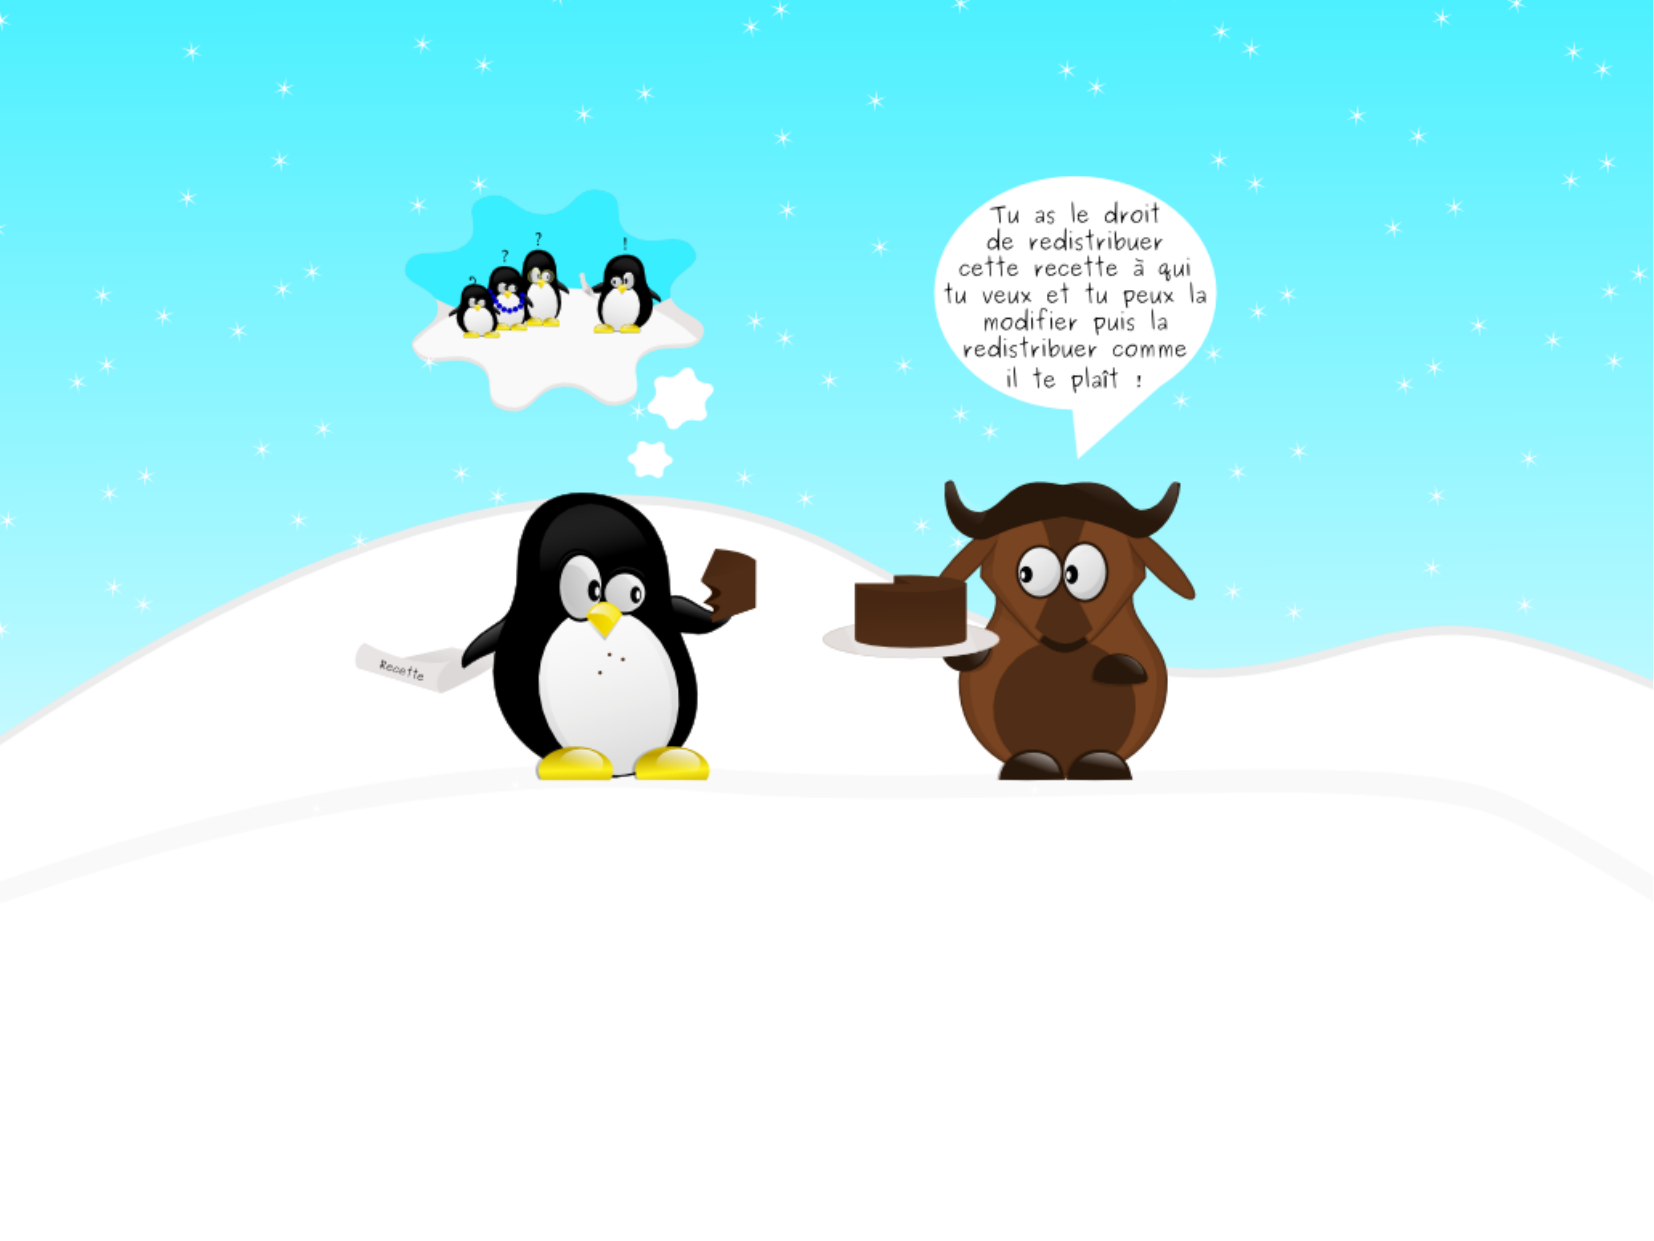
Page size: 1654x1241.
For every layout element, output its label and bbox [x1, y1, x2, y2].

picture [0, 0, 1654, 1087]
